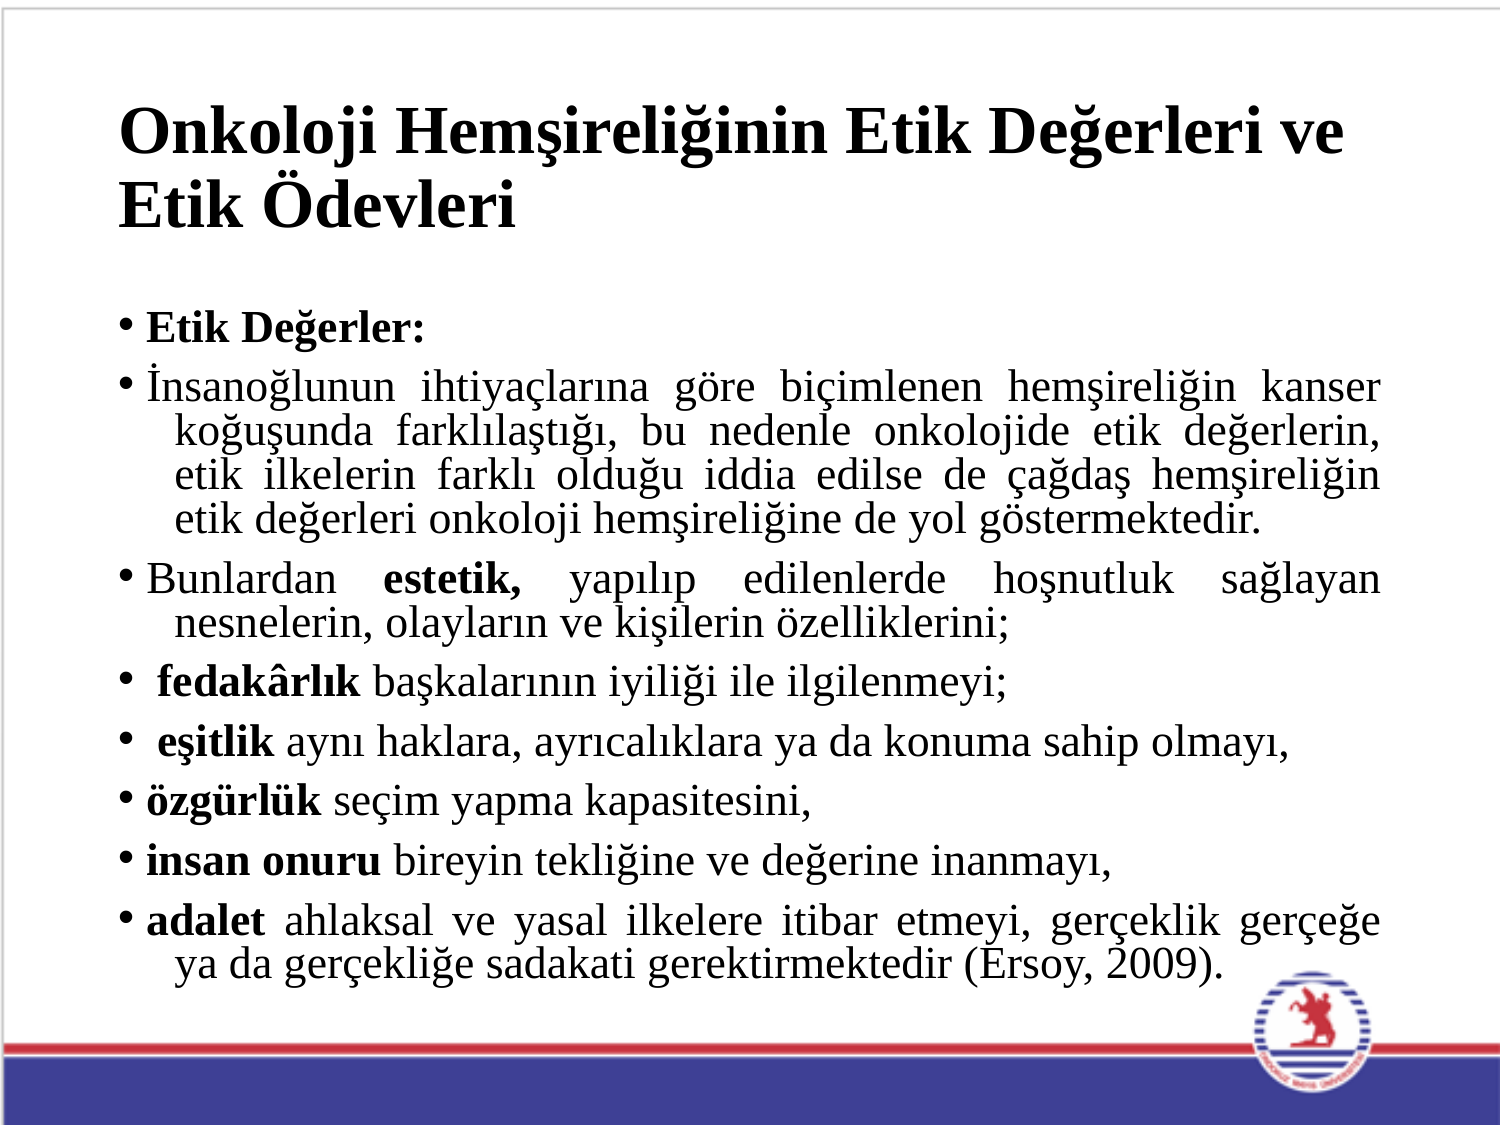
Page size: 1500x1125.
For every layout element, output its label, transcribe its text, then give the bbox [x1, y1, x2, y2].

title Onkoloji Hemşireliğinin Etik Değerleri ve Etik Ödevleri [103, 59, 1397, 278]
list Etik Değerler: İnsanoğlunun ihtiyaçlarına göre biçimlenen hemşireliğin kanser koğuşunda farklılaştığı, bu nedenle onkolojide etik değerlerin, etik ilkelerin farklı olduğu iddia edilse de çağdaş hemşireliğin etik değerleri onkoloji hemşireliğine de yol göstermektedir. Bunlardan estetik, yapılıp edilenlerde hoşnutluk sağlayan nesnelerin, olayların ve kişilerin özelliklerini; fedakârlık başkalarının iyiliği ile ilgilenmeyi; eşitlik aynı haklara, ayrıcalıklara ya da konuma sahip olmayı, özgürlük seçim yapma kapasitesini, insan onuru bireyin tekliğine ve değerine inanmayı, adalet ahlaksal ve yasal ilkelere itibar etmeyi, gerçeklik gerçeğe ya da gerçekliğe sadakati gerektirmektedir (Ersoy, 2009). [103, 299, 1397, 1014]
